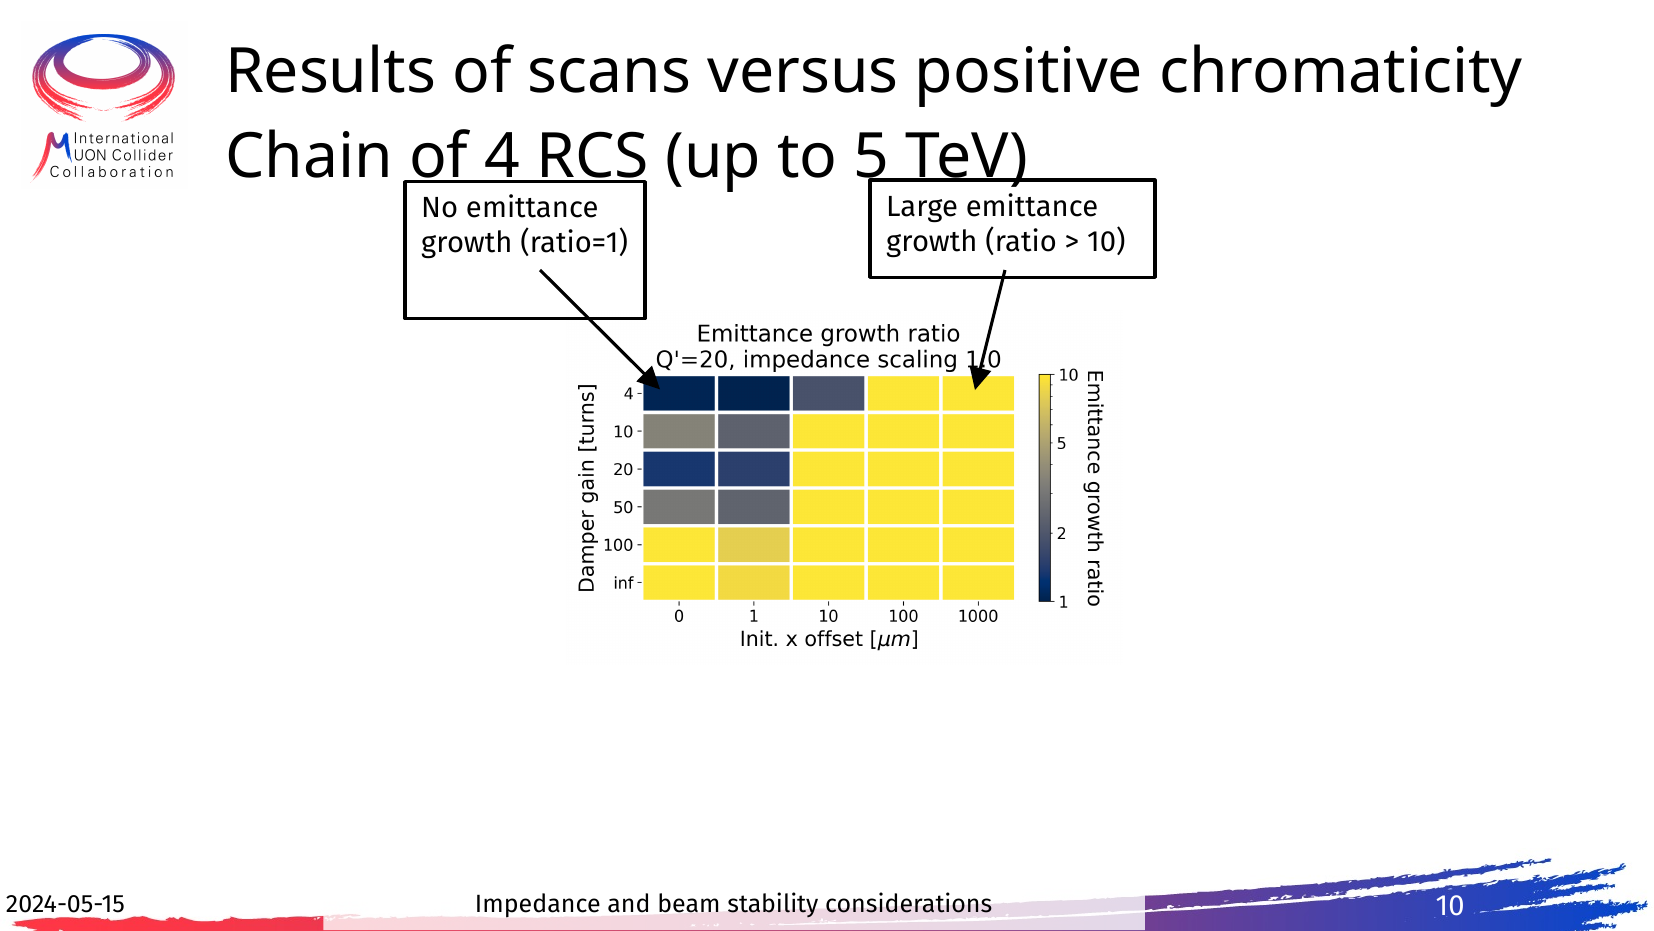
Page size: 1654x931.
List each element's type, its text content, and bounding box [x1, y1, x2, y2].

title Results of scans versus positive chromaticity Chain of 4 RCS (up to 5 TeV) [225, 25, 1571, 188]
picture [566, 310, 1123, 665]
text_box Large emittance growth (ratio > 10) [870, 180, 1156, 271]
picture [21, 21, 188, 189]
picture [0, 848, 1654, 931]
text_box No emittance growth (ratio=1) [405, 181, 646, 270]
picture [566, 310, 584, 317]
picture [584, 310, 643, 317]
